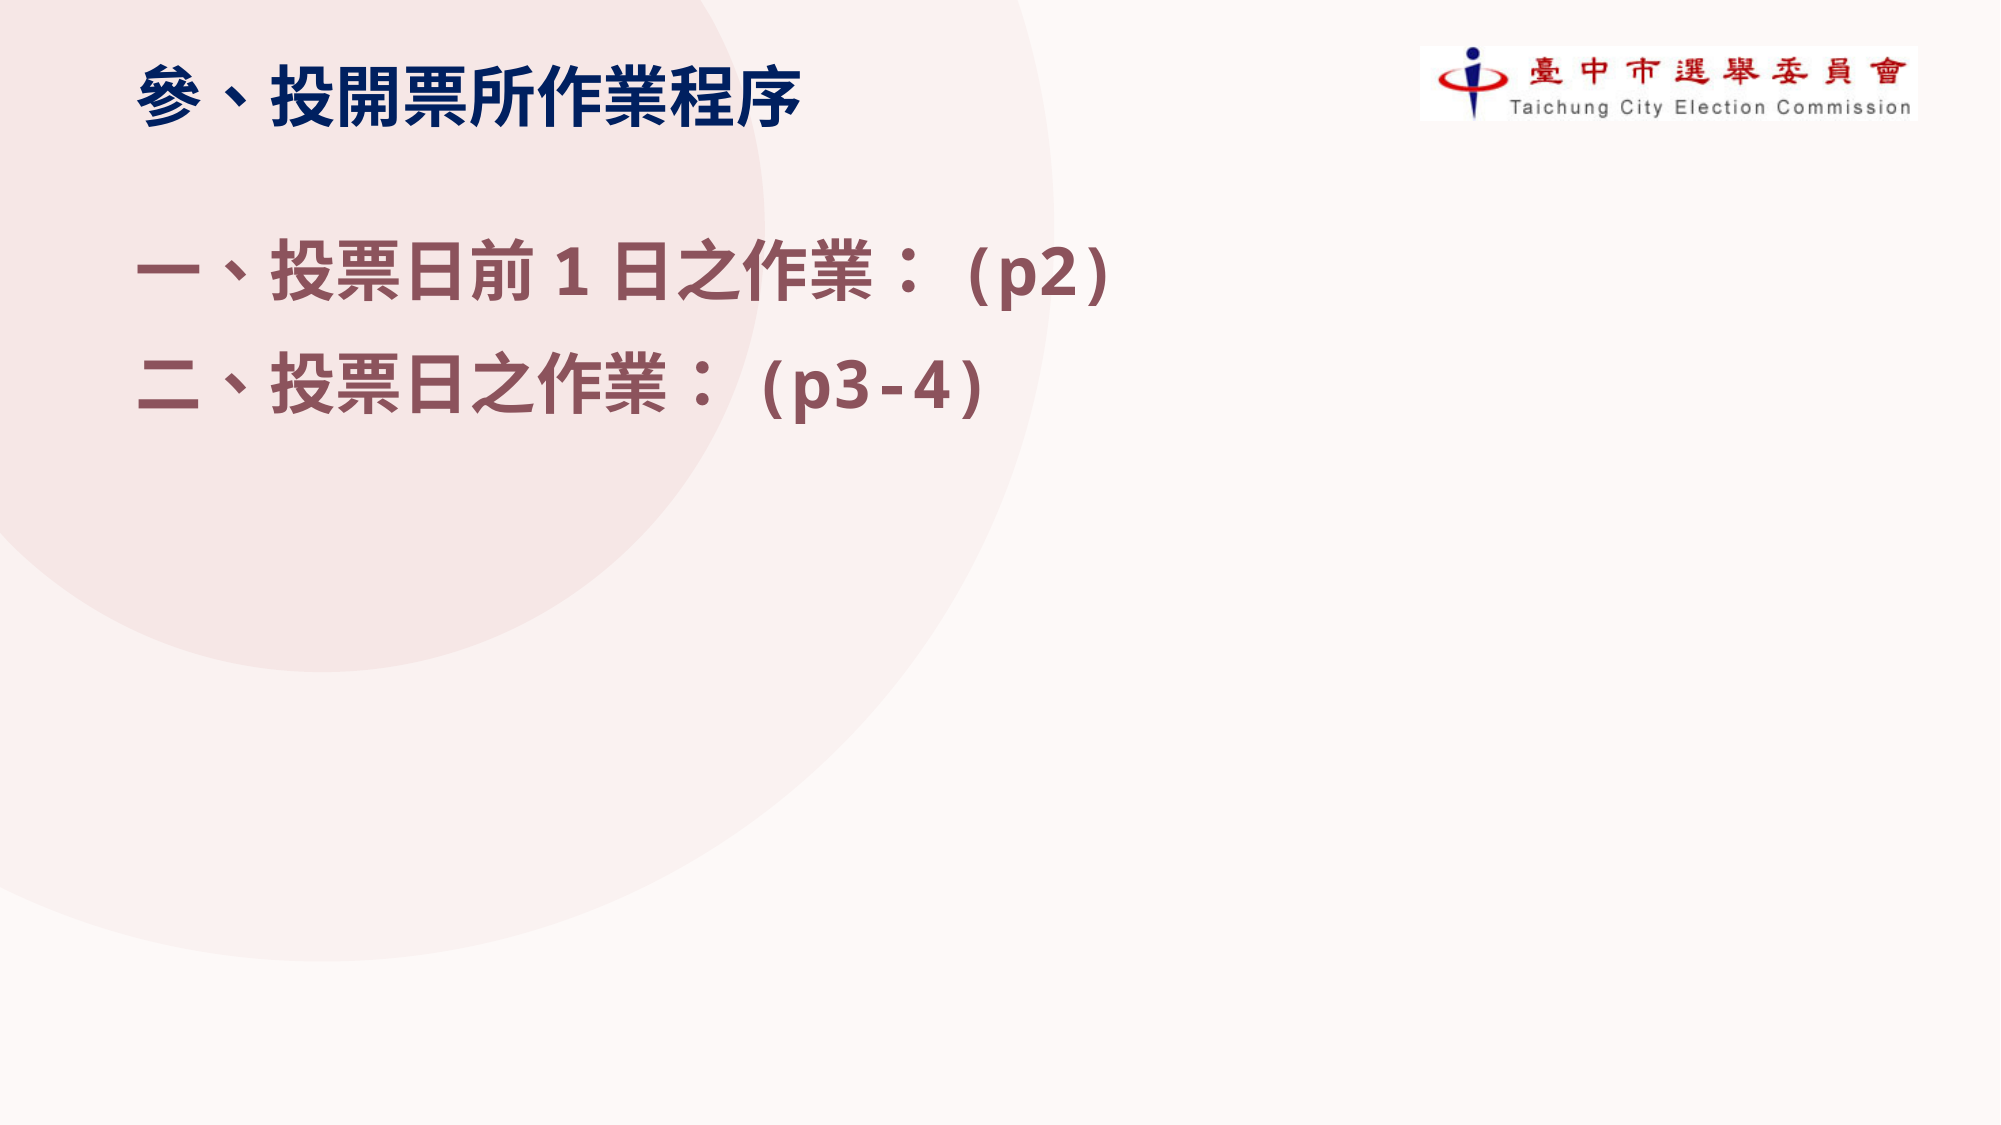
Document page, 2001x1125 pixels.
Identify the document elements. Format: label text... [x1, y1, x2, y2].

list 一、投票日前1日之作業：(p2) 二、投票日之作業：(p3-4) [120, 212, 1918, 1050]
title 參、投開票所作業程序 [120, 35, 1918, 166]
